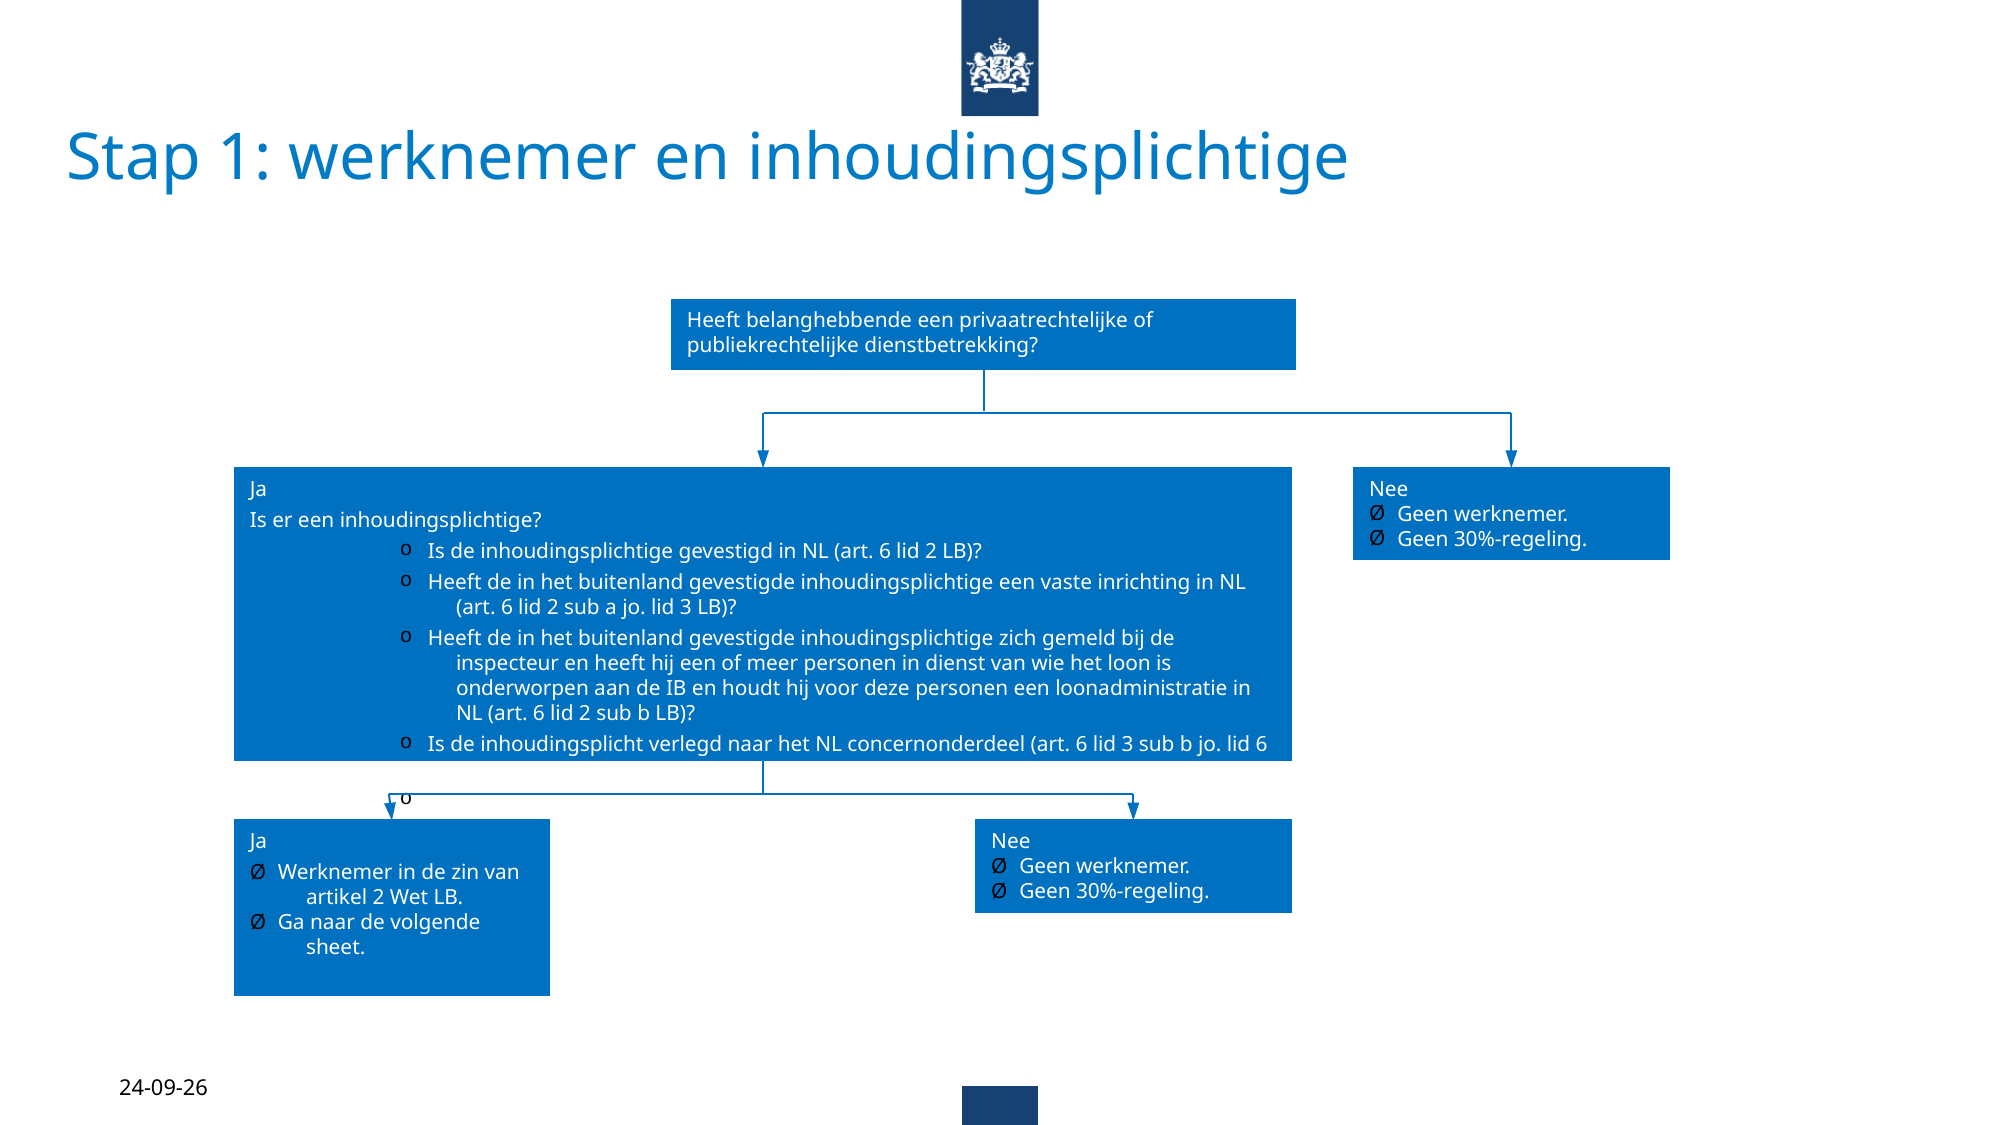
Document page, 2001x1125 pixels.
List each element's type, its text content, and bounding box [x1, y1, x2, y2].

text_box Nee Geen werknemer. Geen 30%-regeling. [976, 820, 1291, 912]
text_box Nee Geen werknemer. Geen 30%-regeling. [1354, 468, 1668, 559]
text_box Heeft belanghebbende een privaatrechtelijke of publiekrechtelijke dienstbetrekking? [672, 300, 1295, 369]
text_box Ja Is er een inhoudingsplichtige? Is de inhoudingsplichtige gevestigd in NL (art. 6 lid 2 LB)? Heeft de in het buitenland gevestigde inhoudingsplichtige een vaste inrichting in NL (art. 6 lid 2 sub a jo. lid 3 LB)? Heeft de in het buitenland gevestigde inhoudingsplichtige zich gemeld bij de inspecteur en heeft hij een of meer personen in dienst van wie het loon is onderworpen aan de IB en houdt hij voor deze personen een loonadministratie in NL (art. 6 lid 2 sub b LB)? Is de inhoudingsplicht verlegd naar het NL concernonderdeel (art. 6 lid 3 sub b jo. lid 6 LB)? [235, 468, 1291, 760]
title Stap 1: werknemer en inhoudingsplichtige [51, 108, 1772, 203]
text_box 13 november 2019 [104, 1073, 925, 1117]
text_box Ja Werknemer in de zin van artikel 2 Wet LB. Ga naar de volgende sheet. [235, 820, 549, 995]
